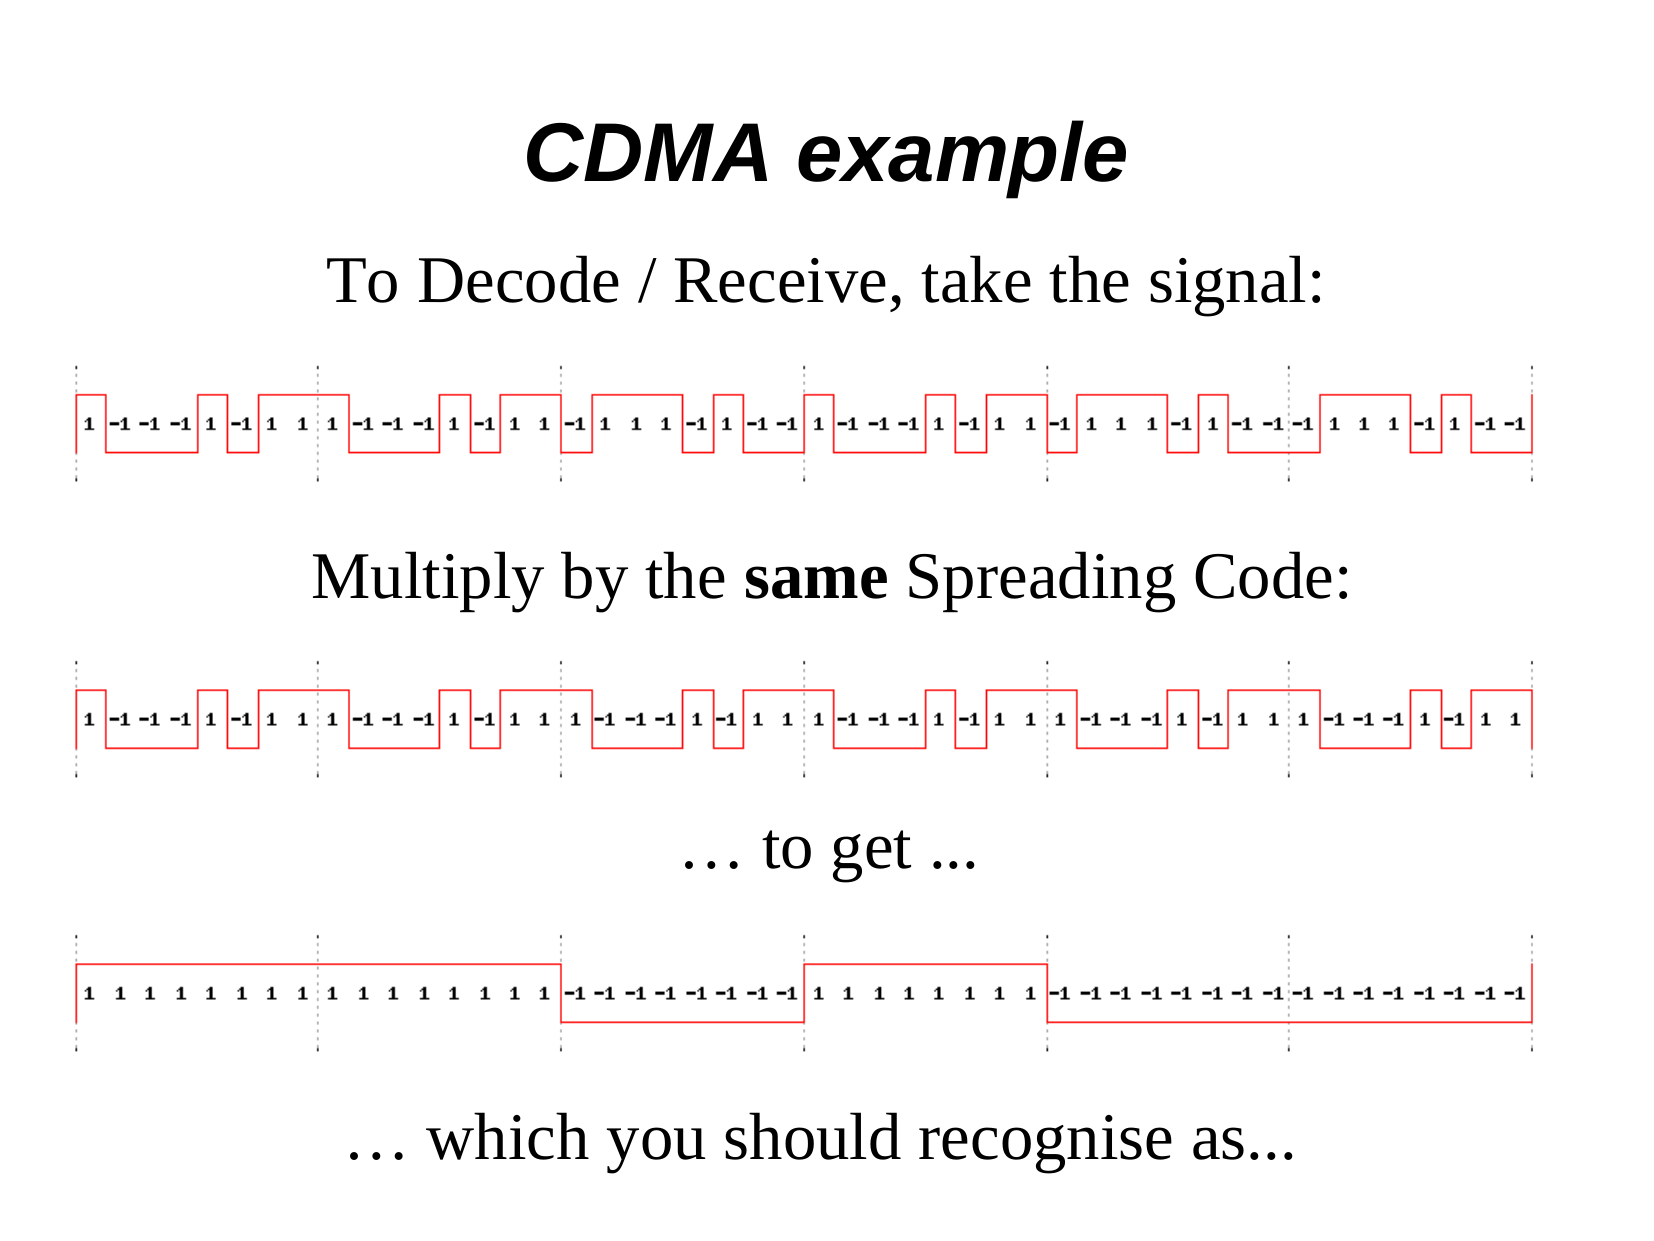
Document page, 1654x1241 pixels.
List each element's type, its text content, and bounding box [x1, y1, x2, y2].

text_box Multiply by the same Spreading Code: [88, 531, 1577, 621]
text_box … to get ... [85, 801, 1574, 890]
picture [29, 346, 1625, 502]
text_box To Decode / Receive, take the signal: [82, 236, 1572, 325]
picture [29, 641, 1625, 798]
title CDMA example [82, 49, 1571, 236]
text_box … which you should recognise as... [76, 1092, 1565, 1182]
picture [29, 915, 1625, 1072]
